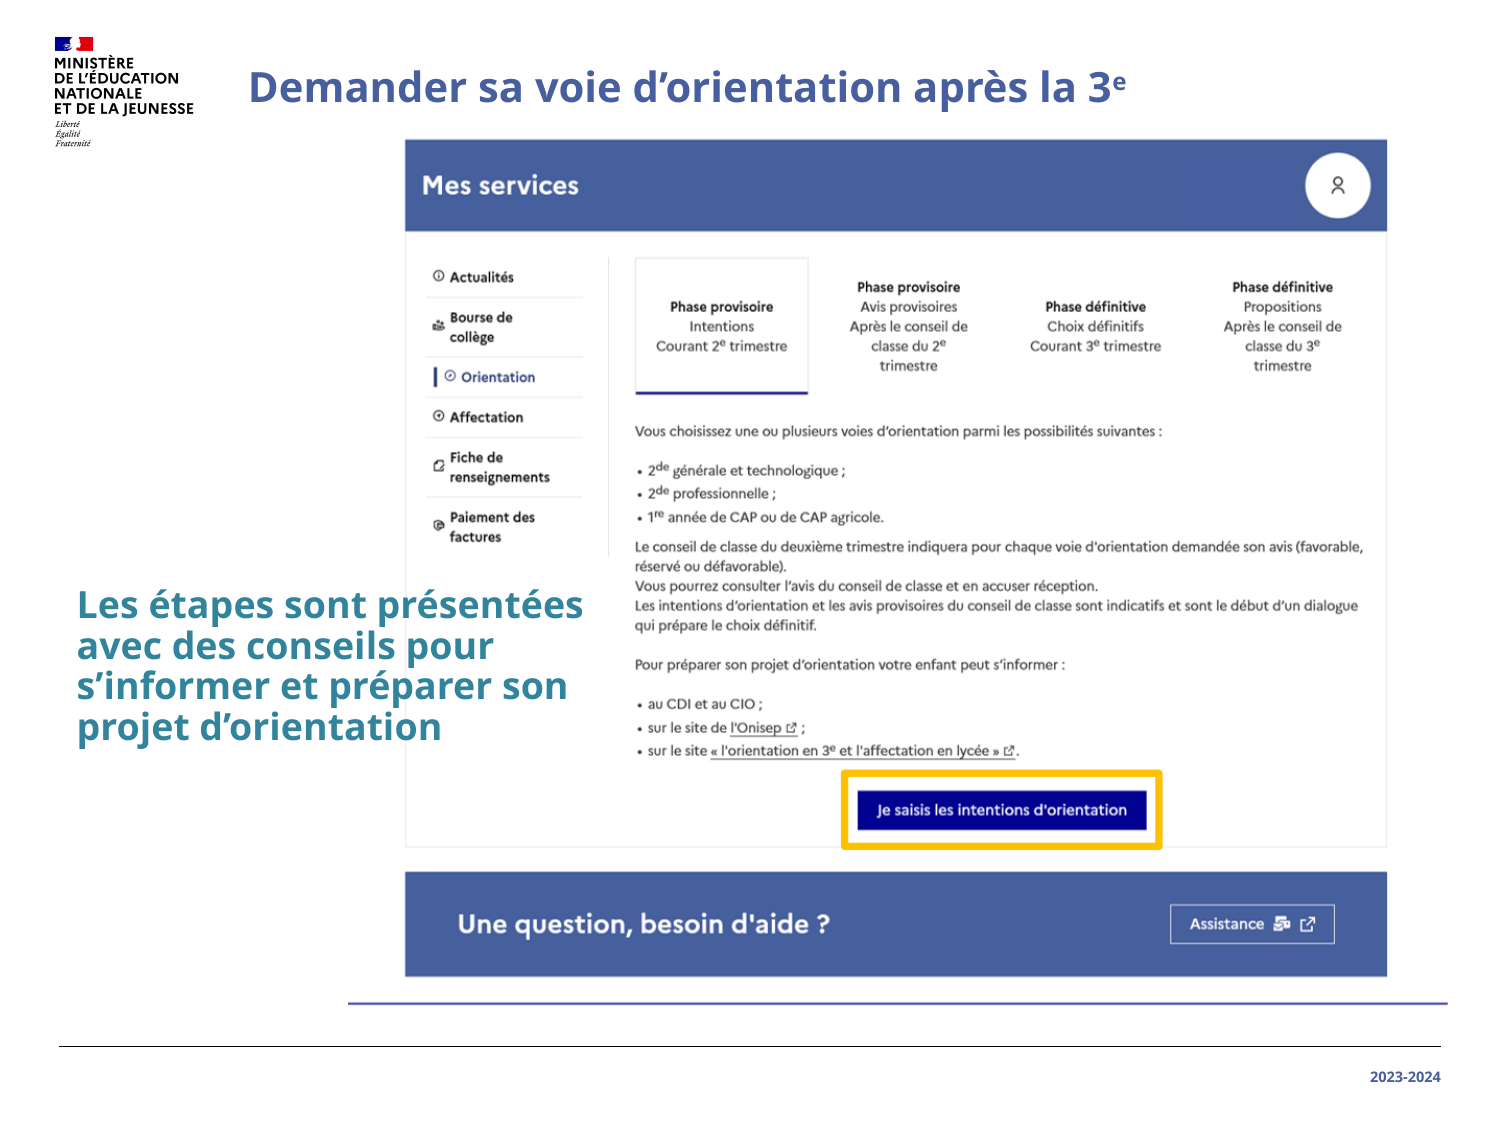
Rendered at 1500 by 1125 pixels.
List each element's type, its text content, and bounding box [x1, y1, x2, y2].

picture [436, 643, 445, 655]
title Les étapes sont présentées avec des conseils pour s’informer et préparer son projet d’orientation [76, 656, 656, 823]
text_box Demander sa voie d’orientation après la 3e [218, 0, 1424, 126]
picture [41, 23, 207, 160]
picture [414, 643, 421, 655]
slide_number 2023-2024 [1249, 1046, 1441, 1125]
picture [348, 125, 1454, 1012]
